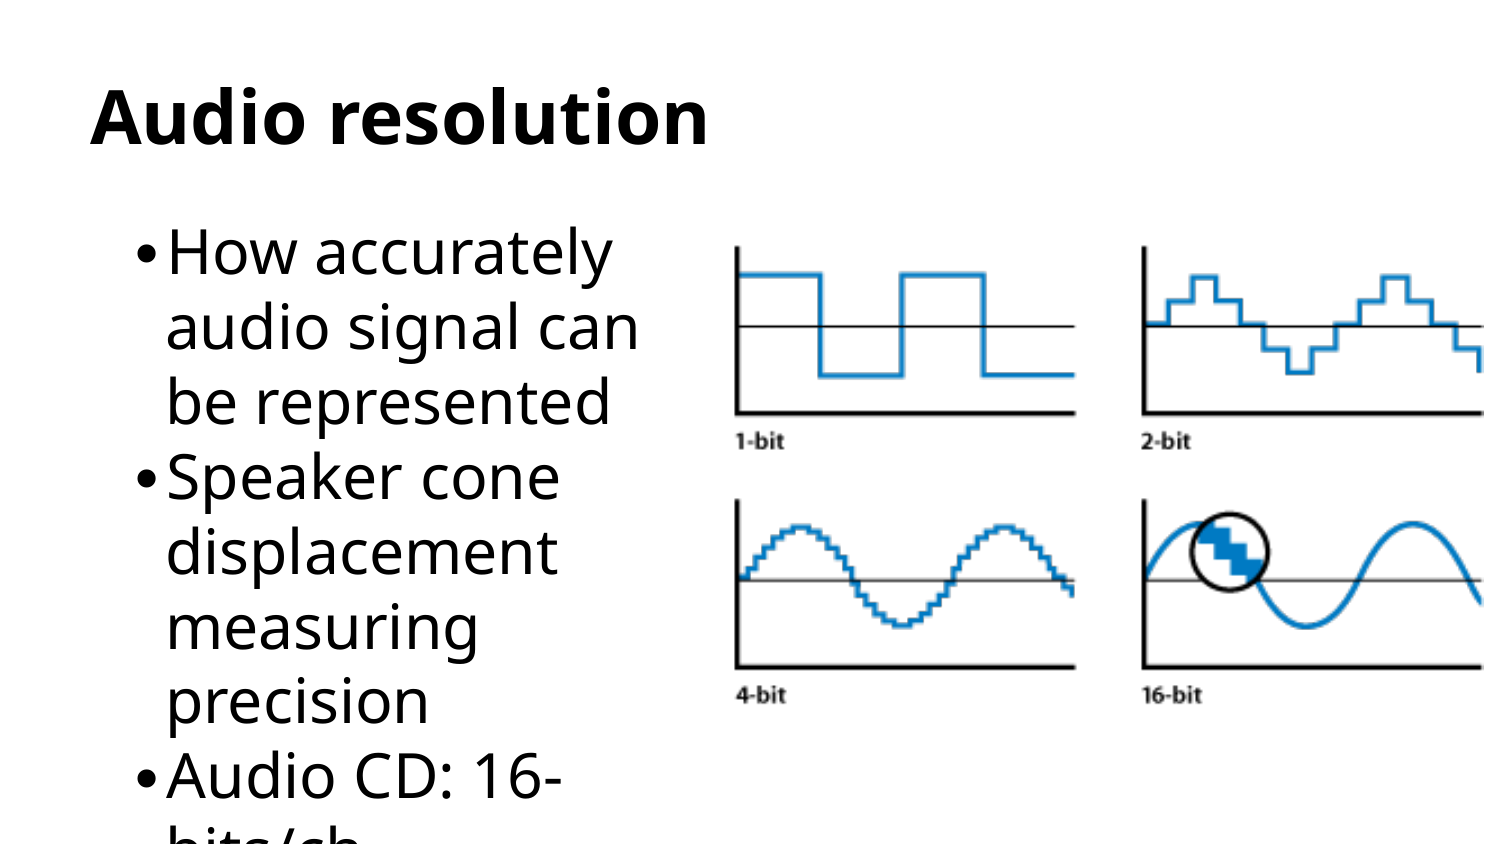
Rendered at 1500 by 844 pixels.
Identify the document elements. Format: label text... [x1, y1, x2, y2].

title Audio resolution [75, 33, 1425, 175]
picture [733, 245, 1484, 711]
list How accurately audio signal can be represented Speaker cone displacement measuring precision Audio CD: 16-bits/ch [75, 196, 731, 808]
